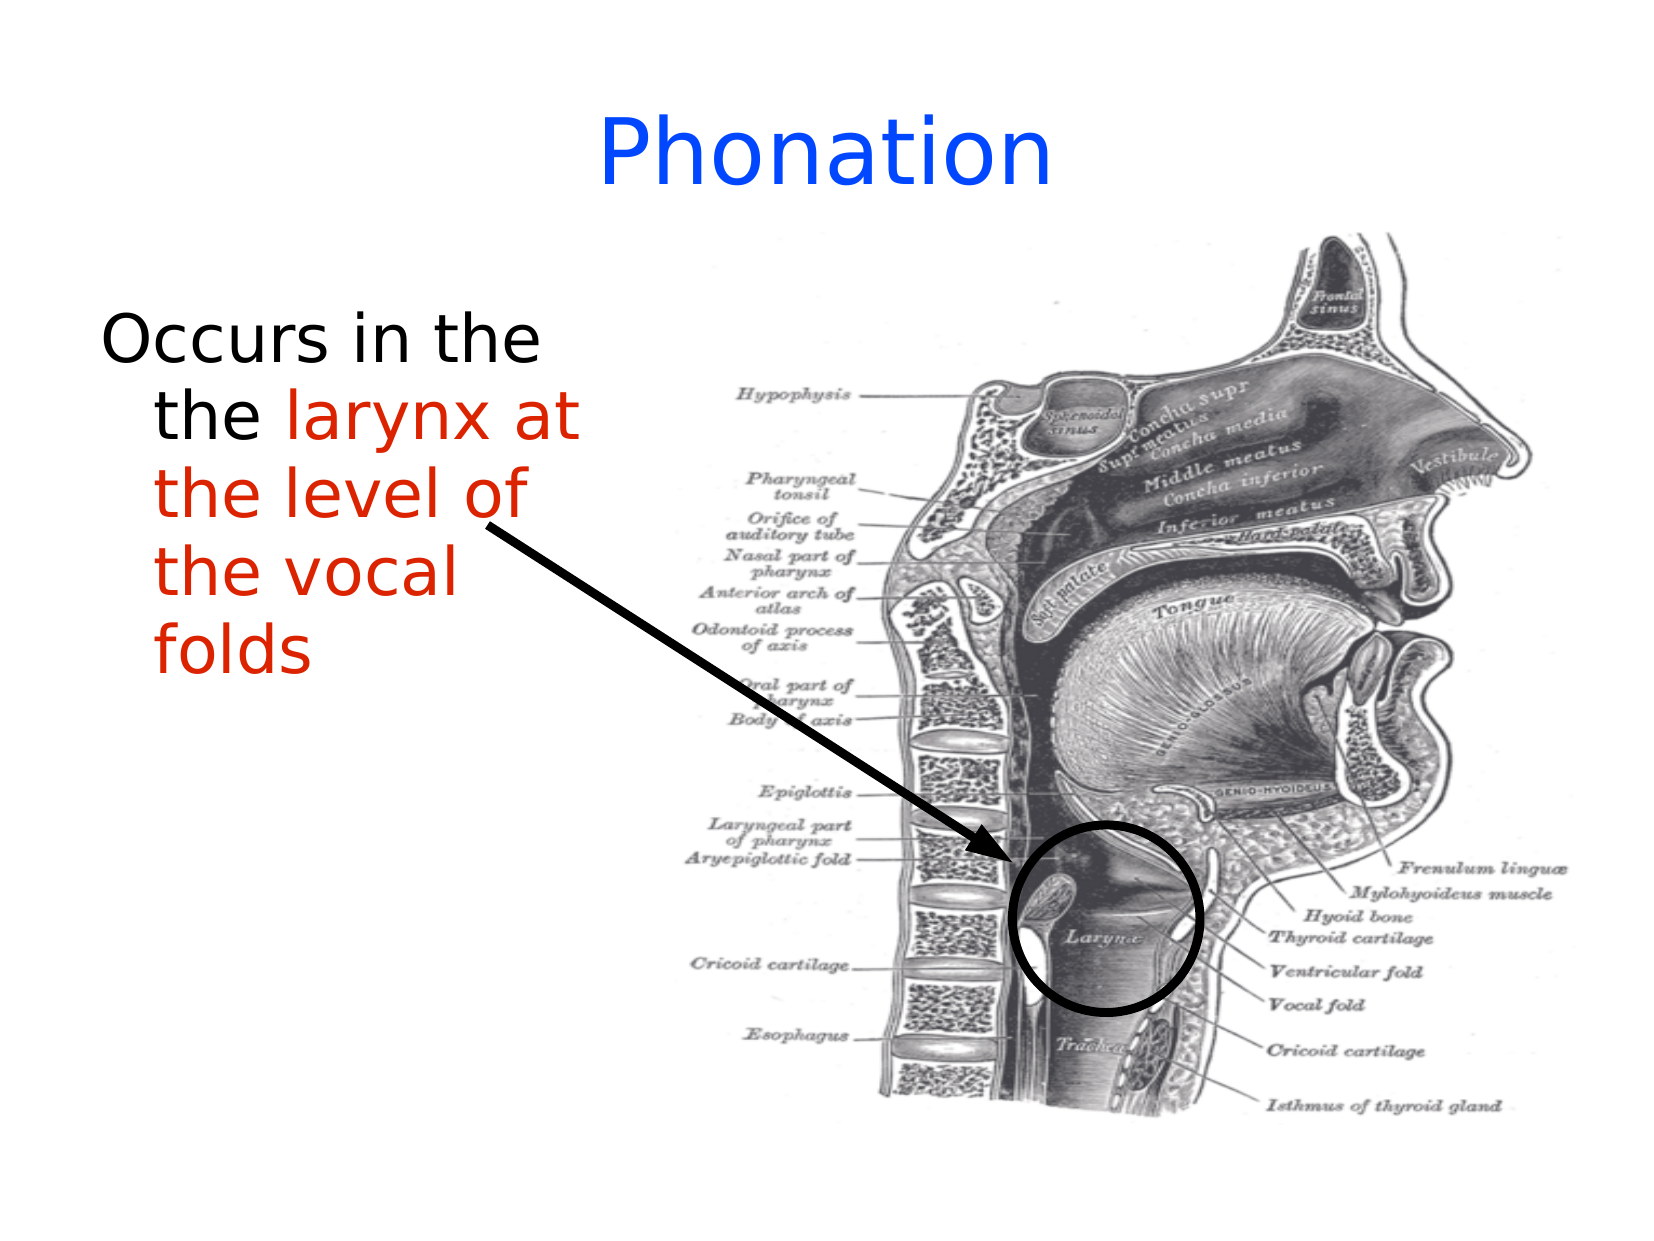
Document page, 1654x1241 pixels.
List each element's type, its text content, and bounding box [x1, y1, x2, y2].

list Occurs in the the larynx at the level of the vocal folds [82, 300, 638, 1094]
title Phonation [82, 56, 1571, 250]
picture [675, 231, 1576, 1126]
